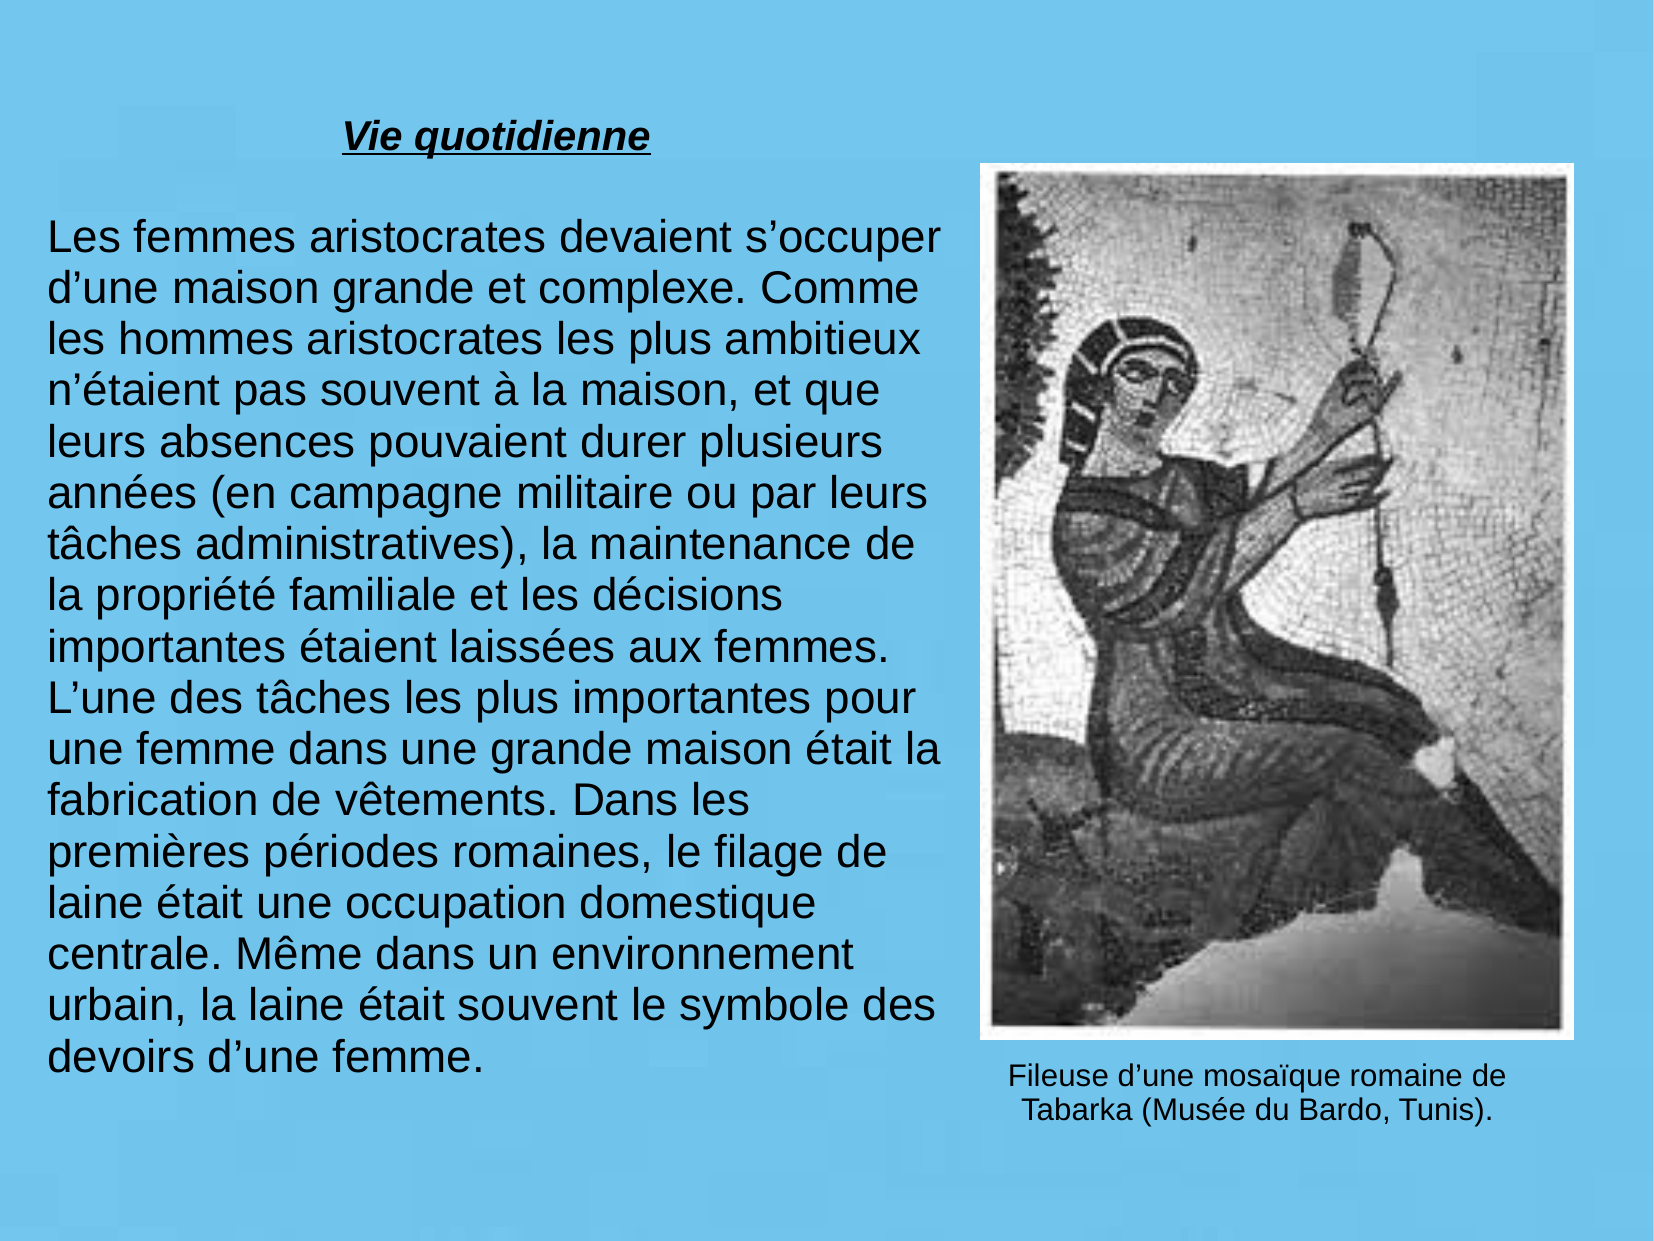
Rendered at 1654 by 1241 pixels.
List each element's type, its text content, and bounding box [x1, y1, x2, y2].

subtitle Vie quotidienne Les femmes aristocrates devaient s’occuper d’une maison grande et complexe. Comme les hommes aristocrates les plus ambitieux n’étaient pas souvent à la maison, et que leurs absences pouvaient durer plusieurs années (en campagne militaire ou par leurs tâches administratives), la maintenance de la propriété familiale et les décisions importantes étaient laissées aux femmes. L’une des tâches les plus importantes pour une femme dans une grande maison était la fabrication de vêtements. Dans les premières périodes romaines, le filage de laine était une occupation domestique centrale. Même dans un environnement urbain, la laine était souvent le symbole des devoirs d’une femme. [47, 0, 945, 1211]
title Fileuse d’une mosaïque romaine de Tabarka (Musée du Bardo, Tunis). [992, 1039, 1524, 1146]
picture [0, 0, 1654, 1241]
